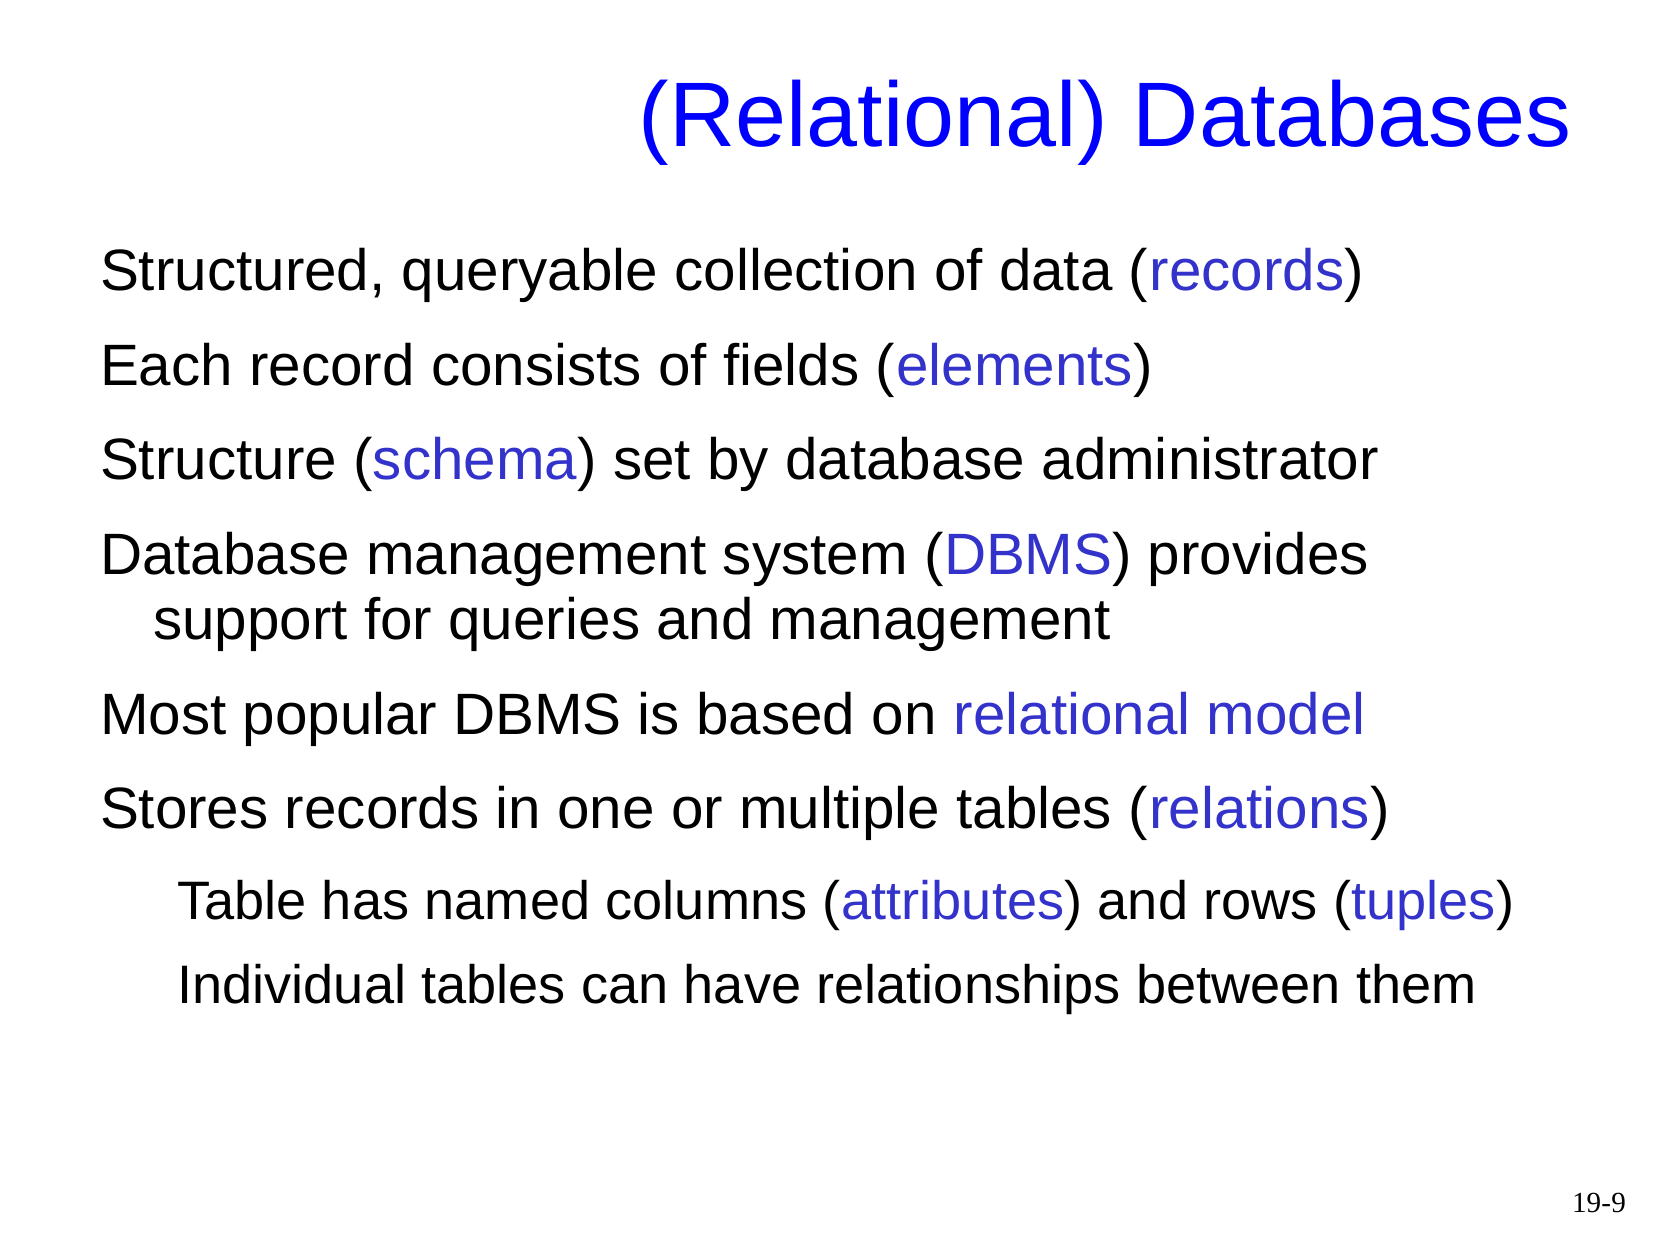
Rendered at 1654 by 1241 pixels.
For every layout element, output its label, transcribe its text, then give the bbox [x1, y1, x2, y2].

title (Relational) Databases [84, 11, 1573, 218]
list Structured, queryable collection of data (records) Each record consists of fields (elements) Structure (schema) set by database administrator Database management system (DBMS) provides support for queries and management Most popular DBMS is based on relational model Stores records in one or multiple tables (relations) Table has named columns (attributes) and rows (tuples) Individual tables can have relationships between them [82, 237, 1571, 1170]
